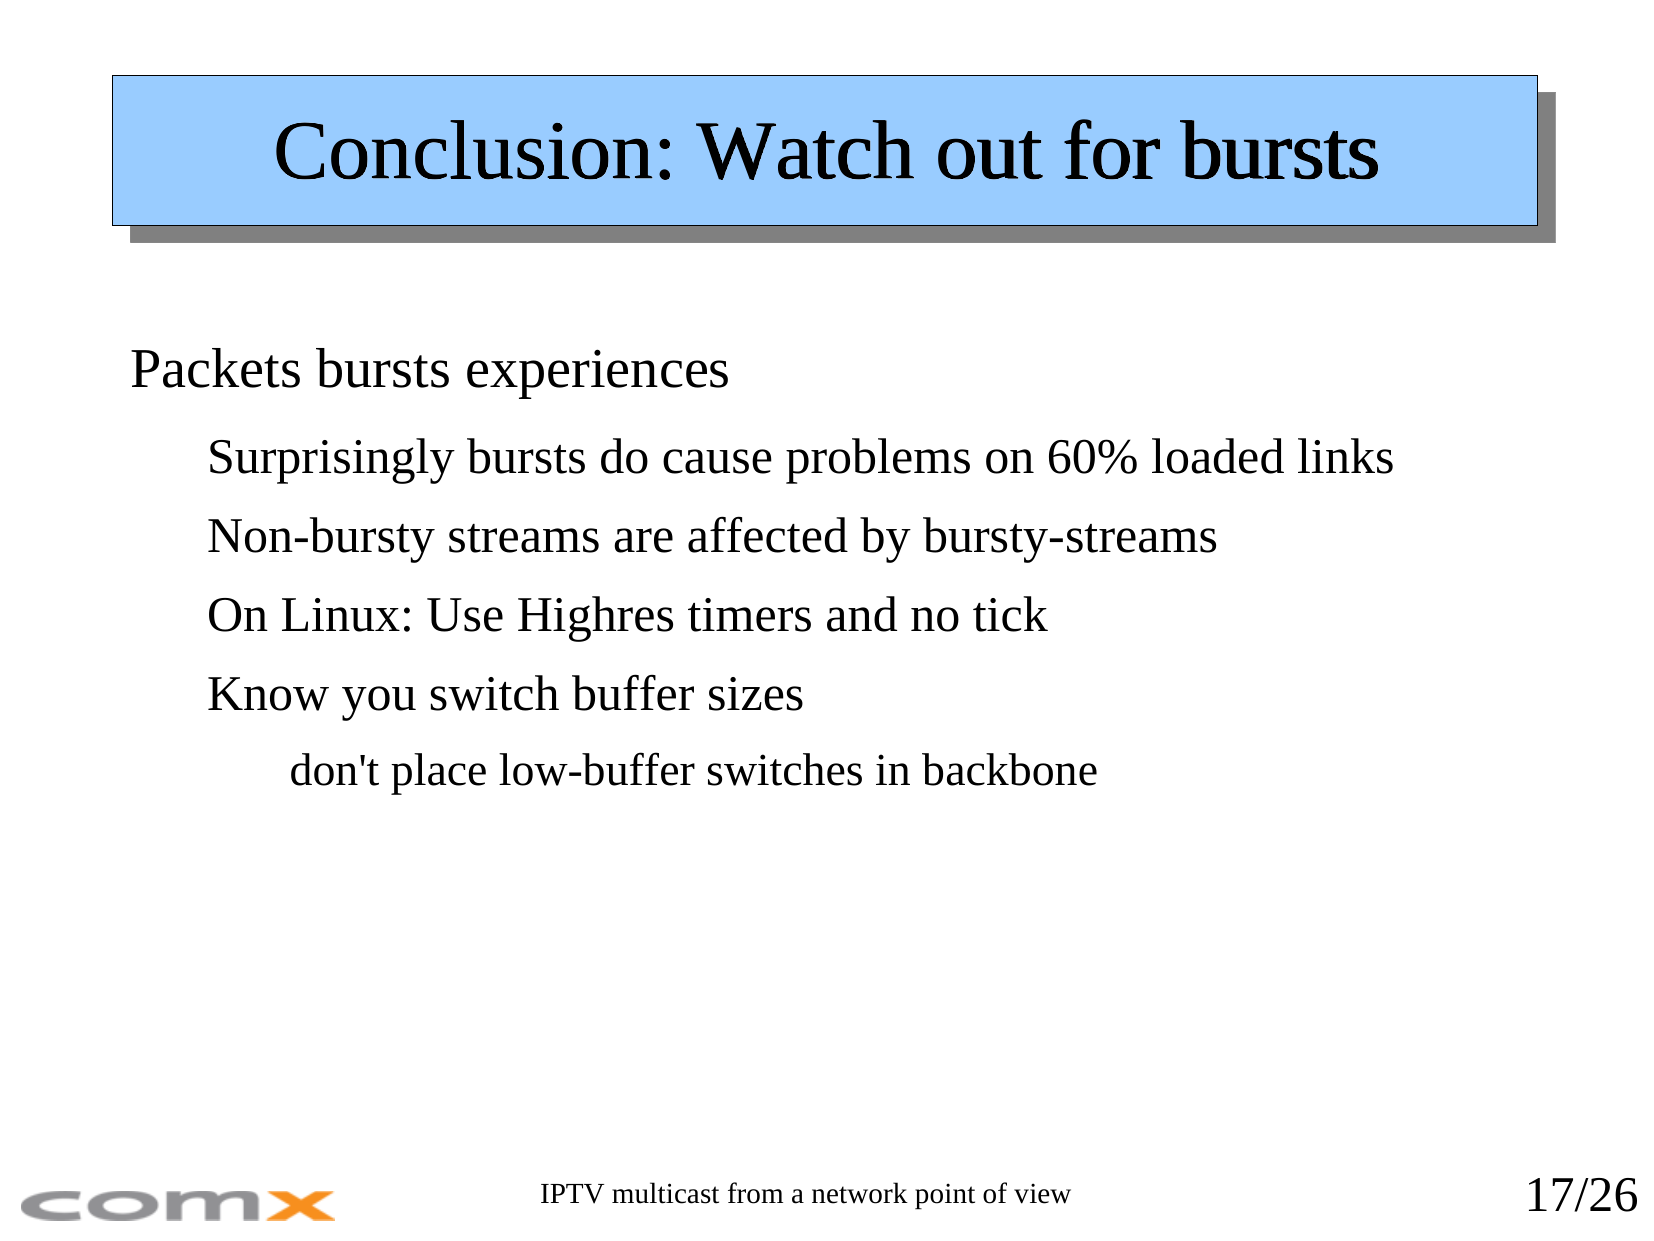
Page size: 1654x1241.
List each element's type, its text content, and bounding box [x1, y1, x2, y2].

picture [21, 1191, 335, 1221]
title Conclusion: Watch out for bursts [116, 75, 1538, 226]
list Packets bursts experiences Surprisingly bursts do cause problems on 60% loaded links Non-bursty streams are affected by bursty-streams On Linux: Use Highres timers and no tick Know you switch buffer sizes don't place low-buffer switches in backbone [112, 337, 1576, 1096]
